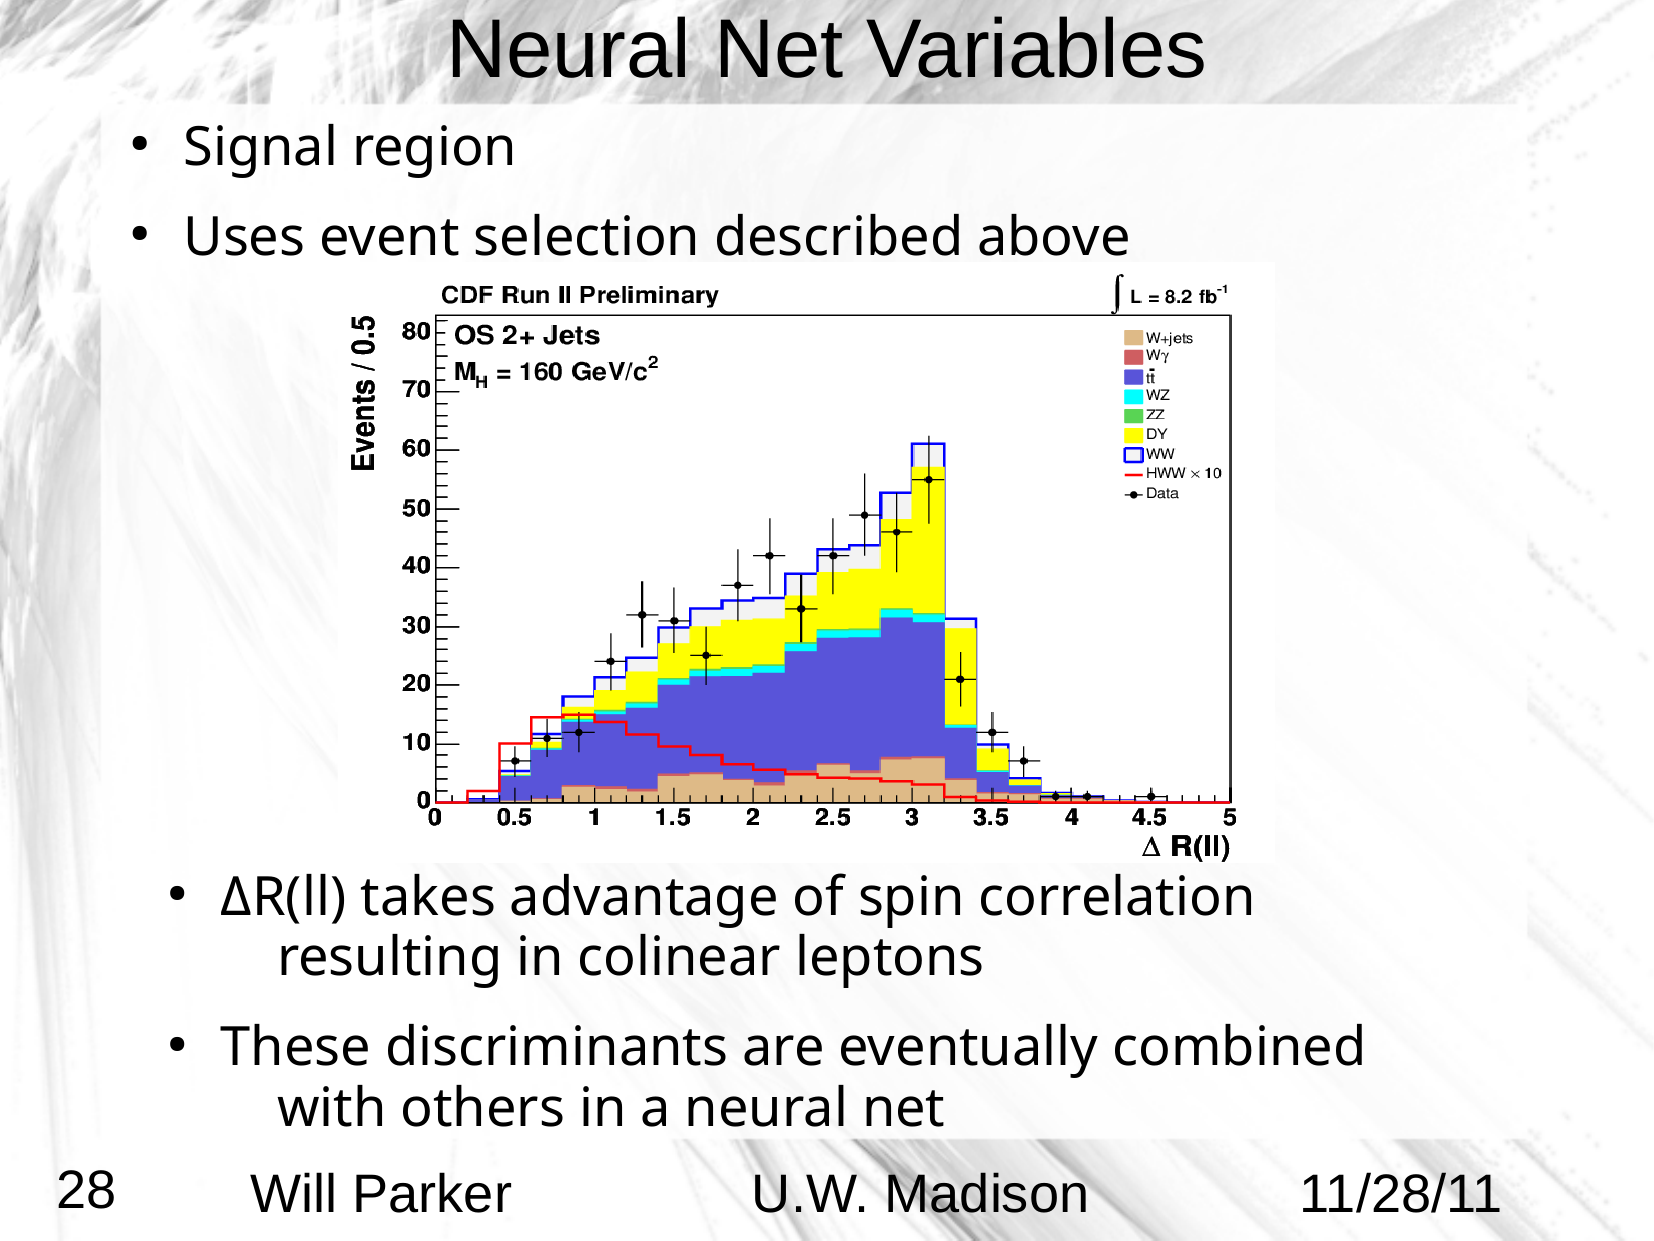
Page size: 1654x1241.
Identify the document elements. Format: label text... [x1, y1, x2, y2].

list 28 [0, 1155, 151, 1241]
text_box Will Parker U.W. Madison 11/28/11 [151, 1160, 1566, 1241]
title Neural Net Variables [0, 0, 1654, 131]
list Signal region Uses event selection described above [112, 112, 1538, 680]
list ΔR(ll) takes advantage of spin correlation resulting in colinear leptons These discriminants are eventually combined with others in a neural net [150, 862, 1426, 1139]
picture [0, 131, 1654, 1241]
